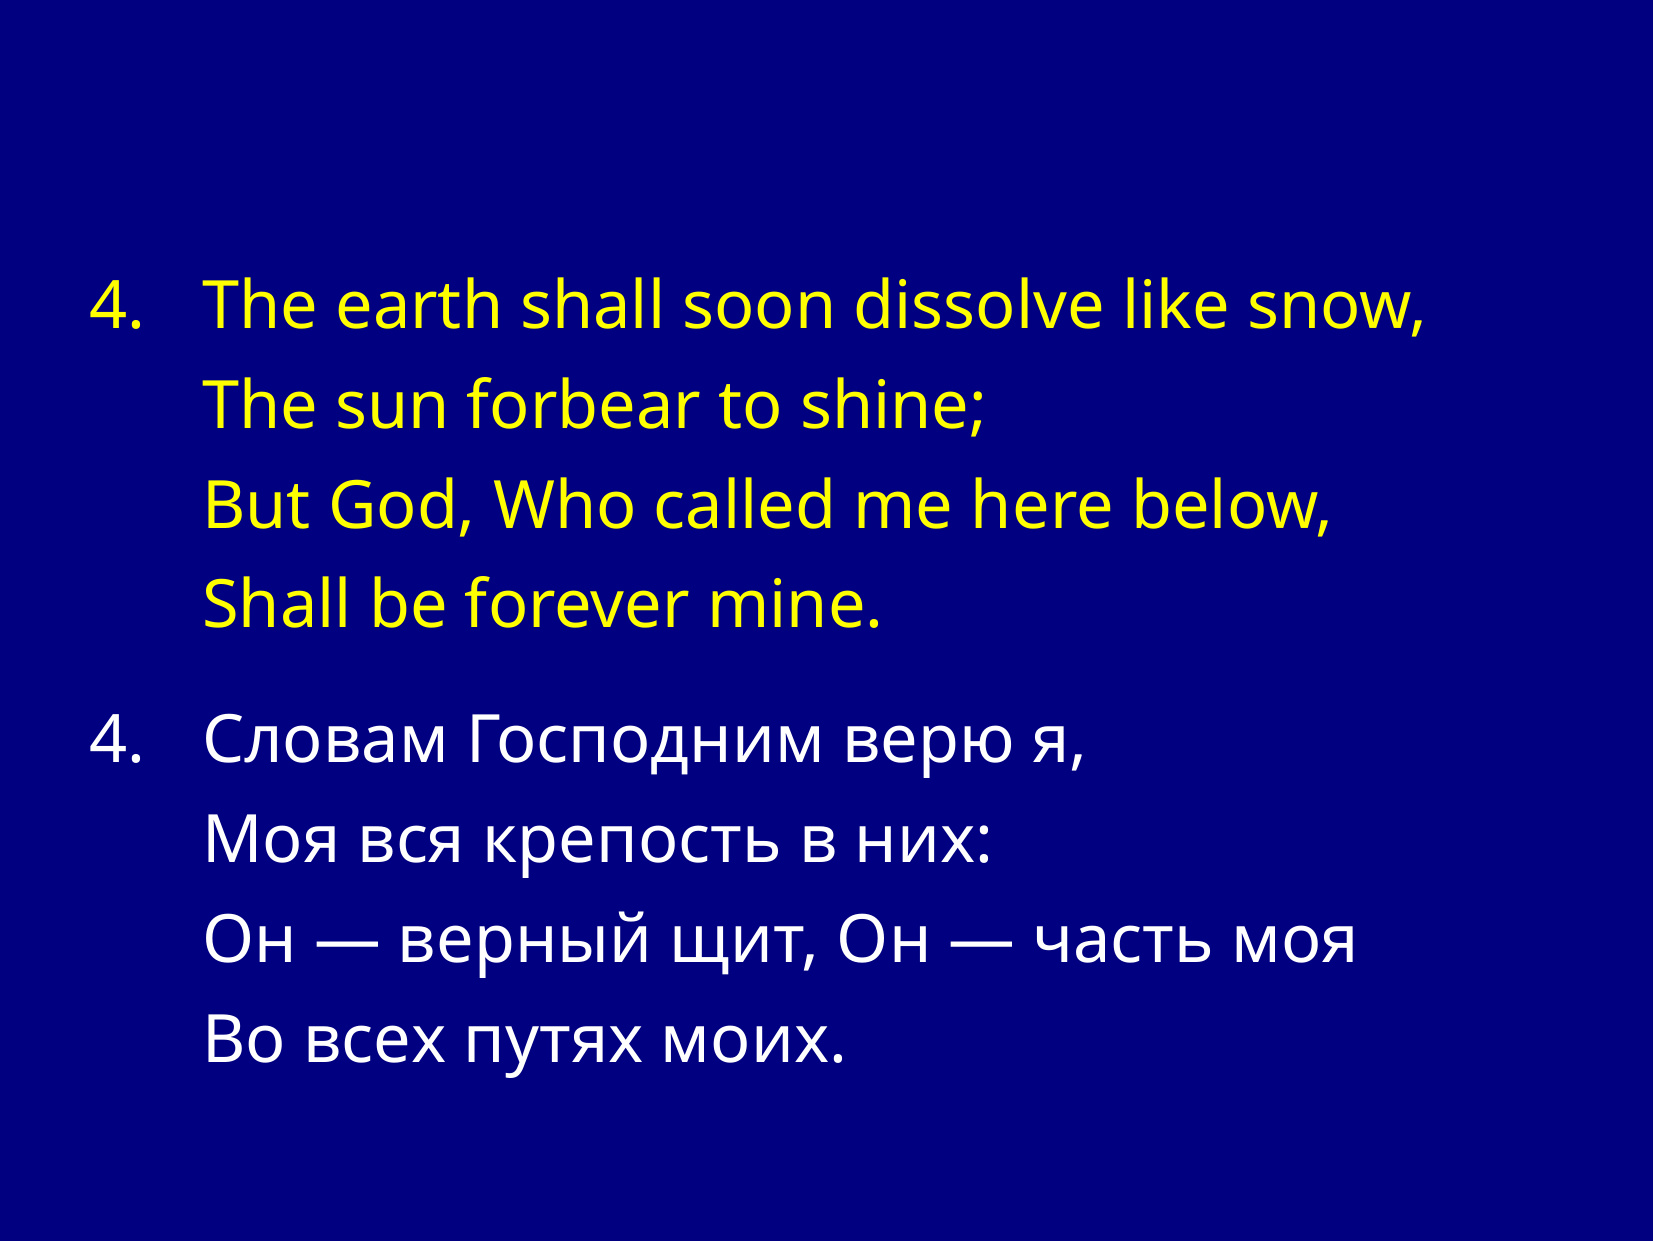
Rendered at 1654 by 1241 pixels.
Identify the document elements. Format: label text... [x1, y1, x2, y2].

text_box 4. Словам Господним верю я, Моя вся крепость в них: Он — верный щит, Он — часть моя Во всех путях моих. [75, 675, 1576, 1163]
text_box 4. The earth shall soon dissolve like snow, The sun forbear to shine; But God, Who called me here below, Shall be forever mine. [75, 150, 1576, 638]
